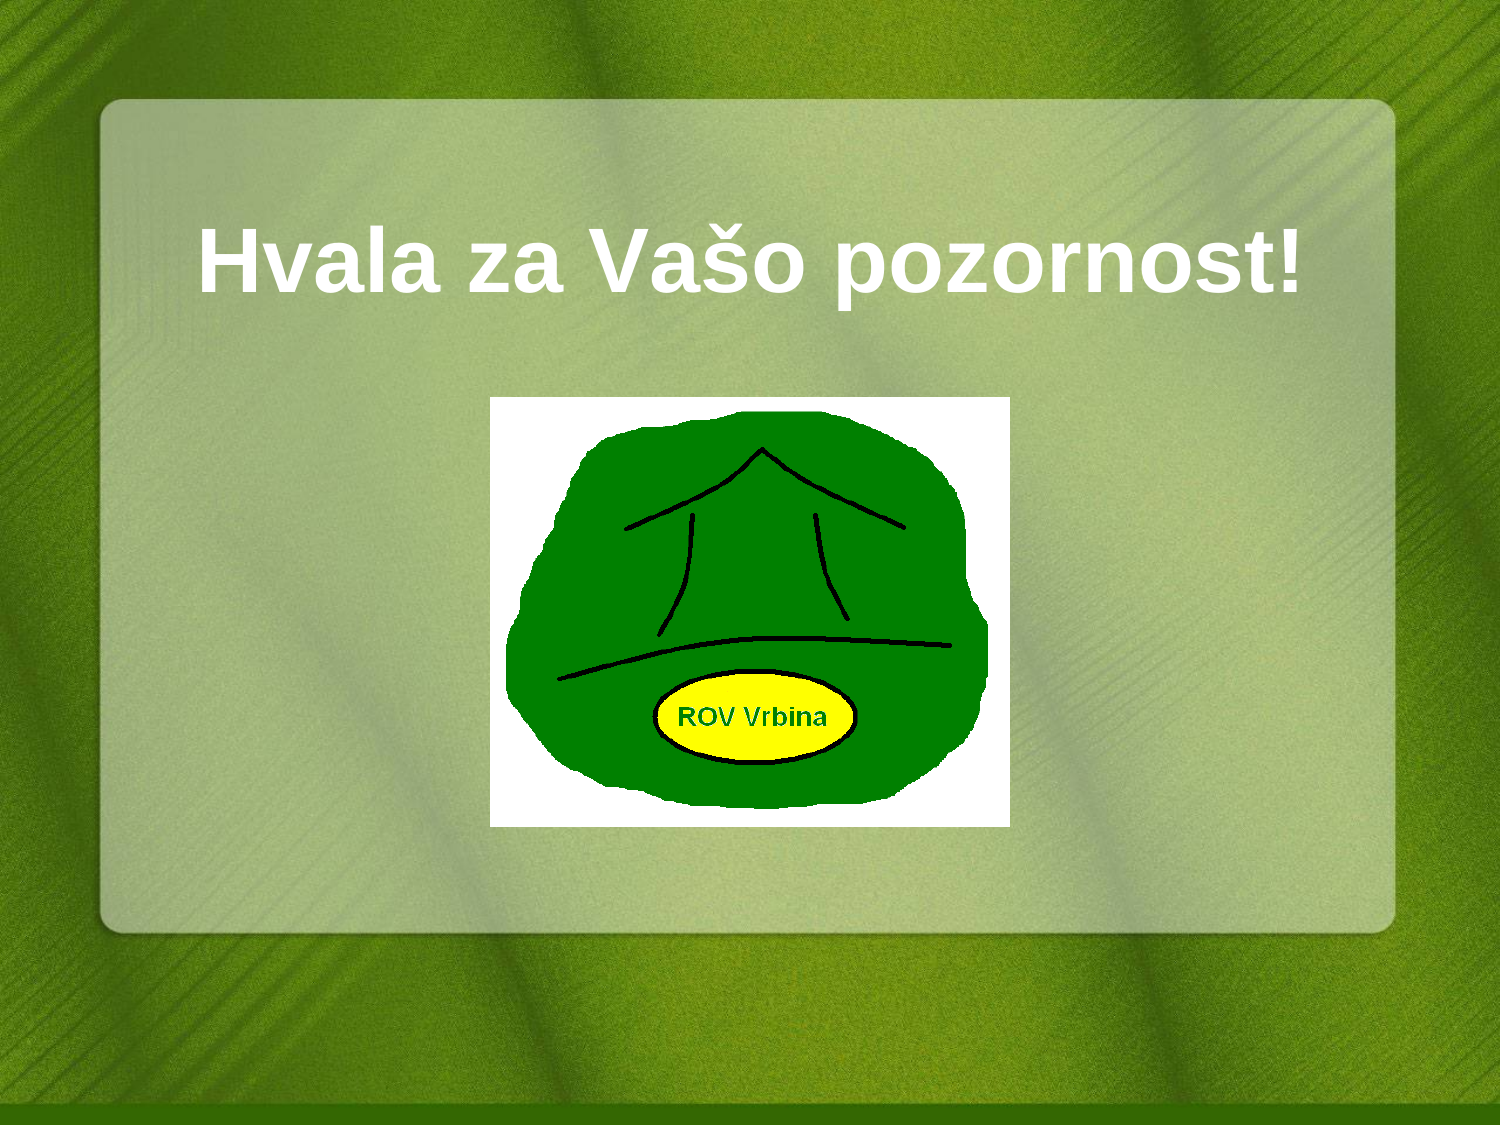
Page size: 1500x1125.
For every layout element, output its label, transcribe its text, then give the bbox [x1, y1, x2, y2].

text_box [0, 0, 1500, 1125]
picture [490, 397, 1010, 827]
text_box Hvala za Vašo pozornost! [76, 125, 1427, 386]
